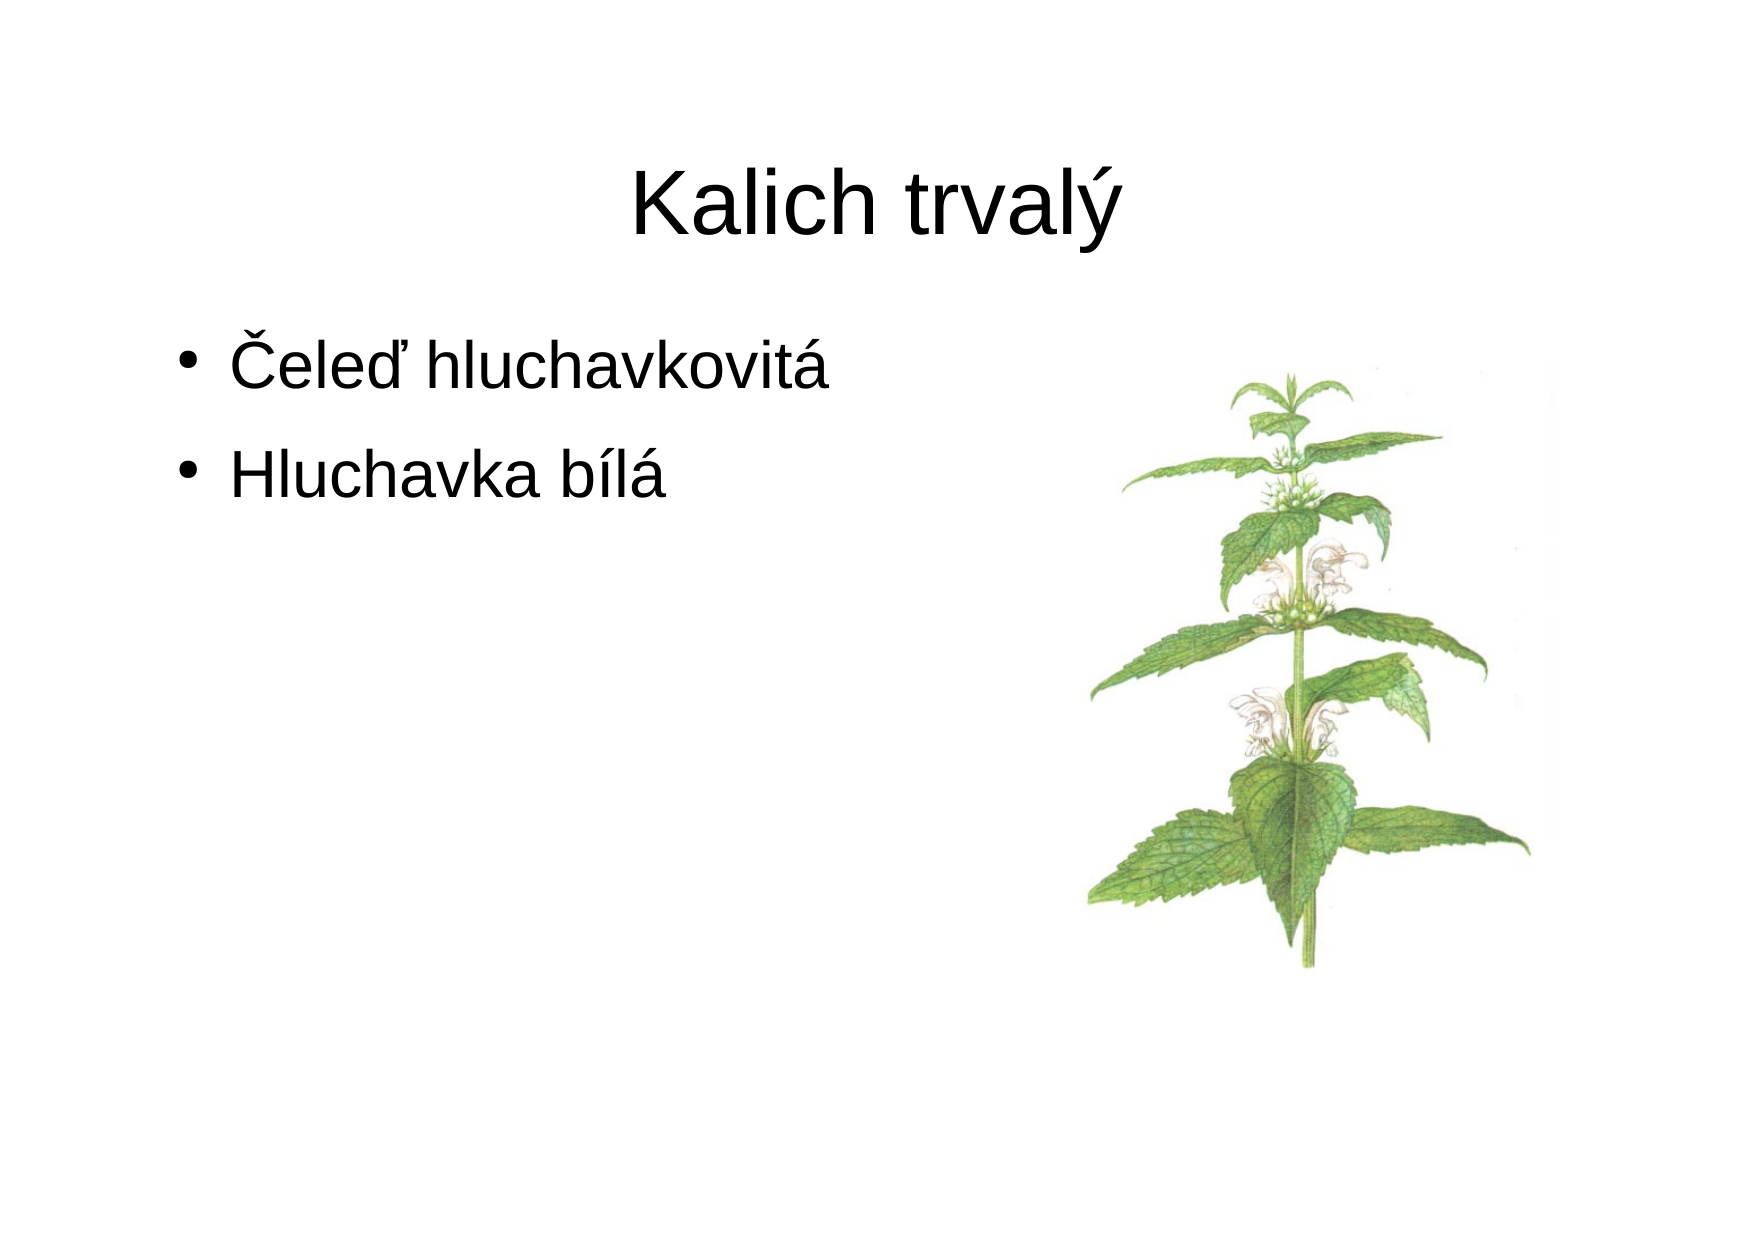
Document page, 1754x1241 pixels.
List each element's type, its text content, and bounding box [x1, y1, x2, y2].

list Čeleď hluchavkovitá Hluchavka bílá [140, 321, 1614, 1048]
title Kalich trvalý [140, 111, 1614, 284]
picture [1062, 354, 1565, 977]
